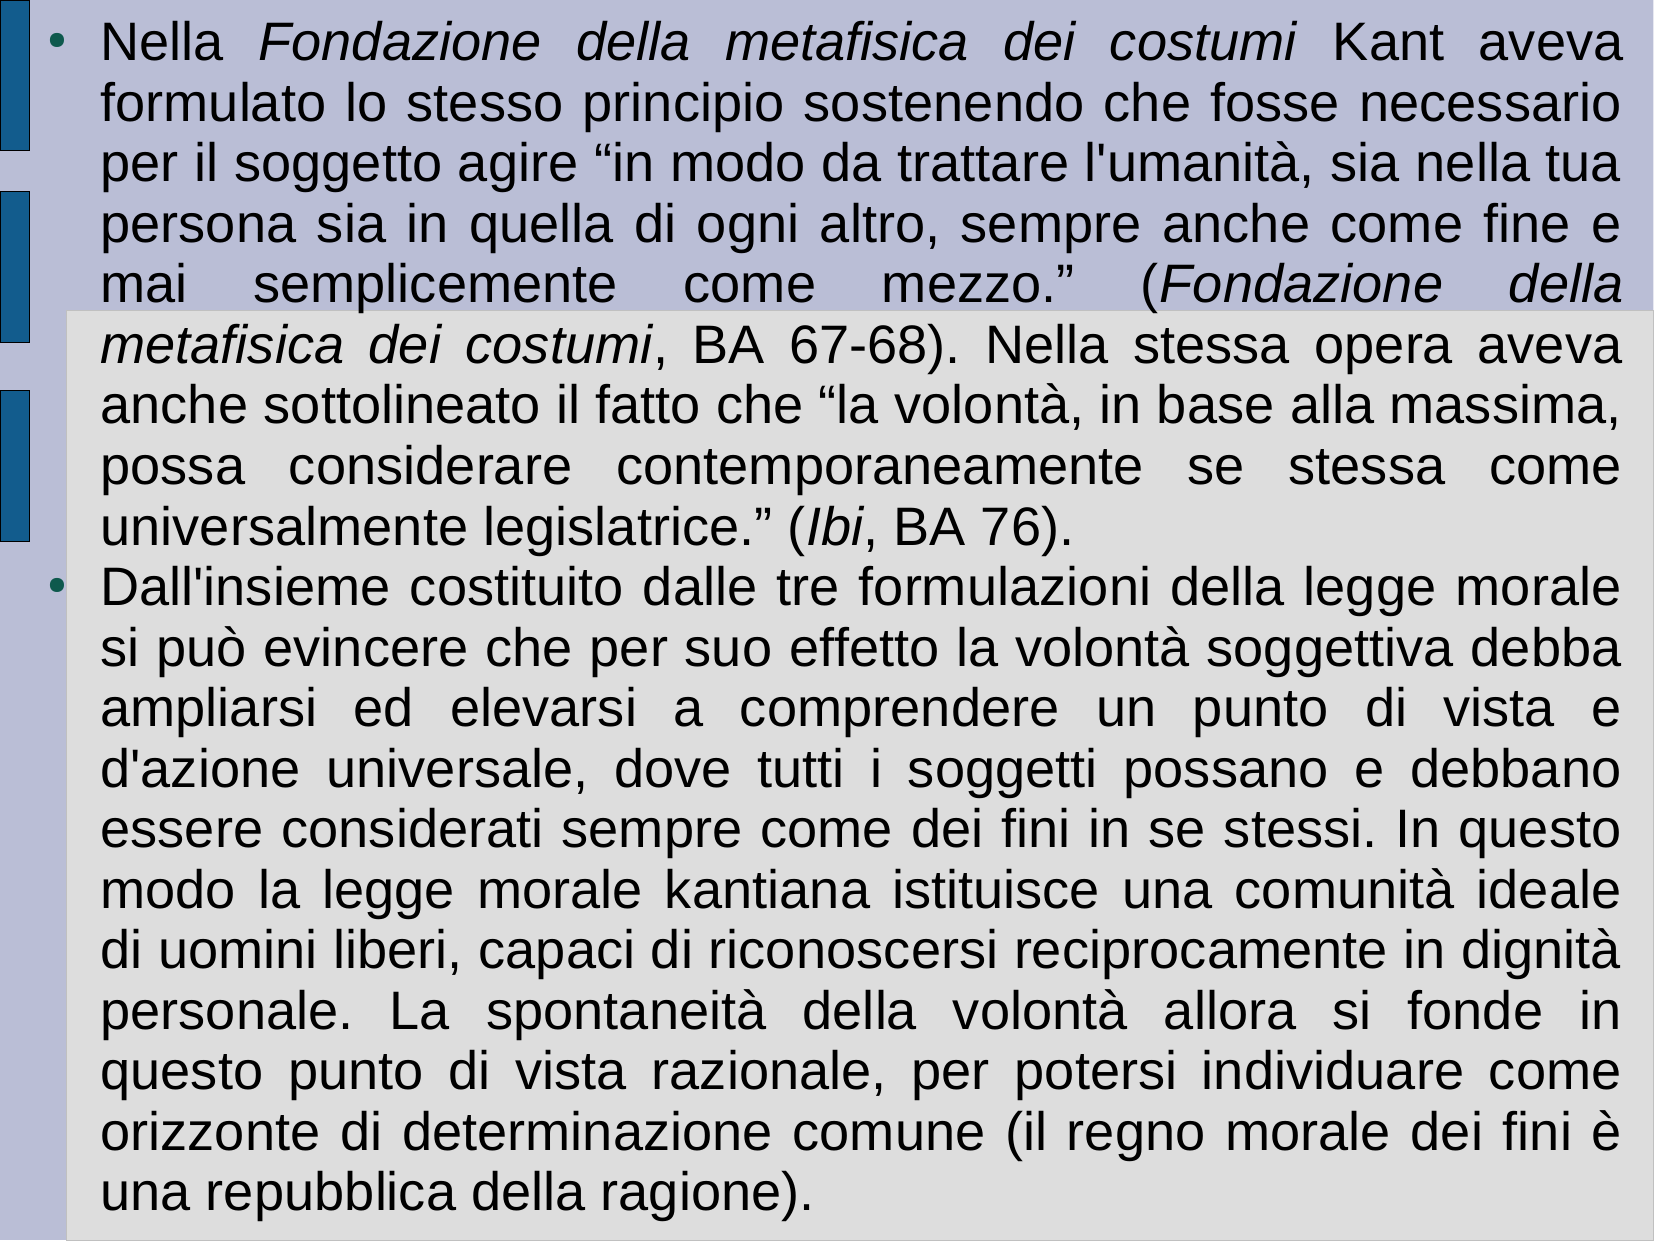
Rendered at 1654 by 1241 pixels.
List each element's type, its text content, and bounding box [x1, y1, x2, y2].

list Nella Fondazione della metafisica dei costumi Kant aveva formulato lo stesso principio sostenendo che fosse necessario per il soggetto agire “in modo da trattare l'umanità, sia nella tua persona sia in quella di ogni altro, sempre anche come fine e mai semplicemente come mezzo.” (Fondazione della metafisica dei costumi, BA 67-68). Nella stessa opera aveva anche sottolineato il fatto che “la volontà, in base alla massima, possa considerare contemporaneamente se stessa come universalmente legislatrice.” (Ibi, BA 76). Dall'insieme costituito dalle tre formulazioni della legge morale si può evincere che per suo effetto la volontà soggettiva debba ampliarsi ed elevarsi a comprendere un punto di vista e d'azione universale, dove tutti i soggetti possano e debbano essere considerati sempre come dei fini in se stessi. In questo modo la legge morale kantiana istituisce una comunità ideale di uomini liberi, capaci di riconoscersi reciprocamente in dignità personale. La spontaneità della volontà allora si fonde in questo punto di vista razionale, per potersi individuare come orizzonte di determinazione comune (il regno morale dei fini è una repubblica della ragione). [29, 11, 1625, 1223]
